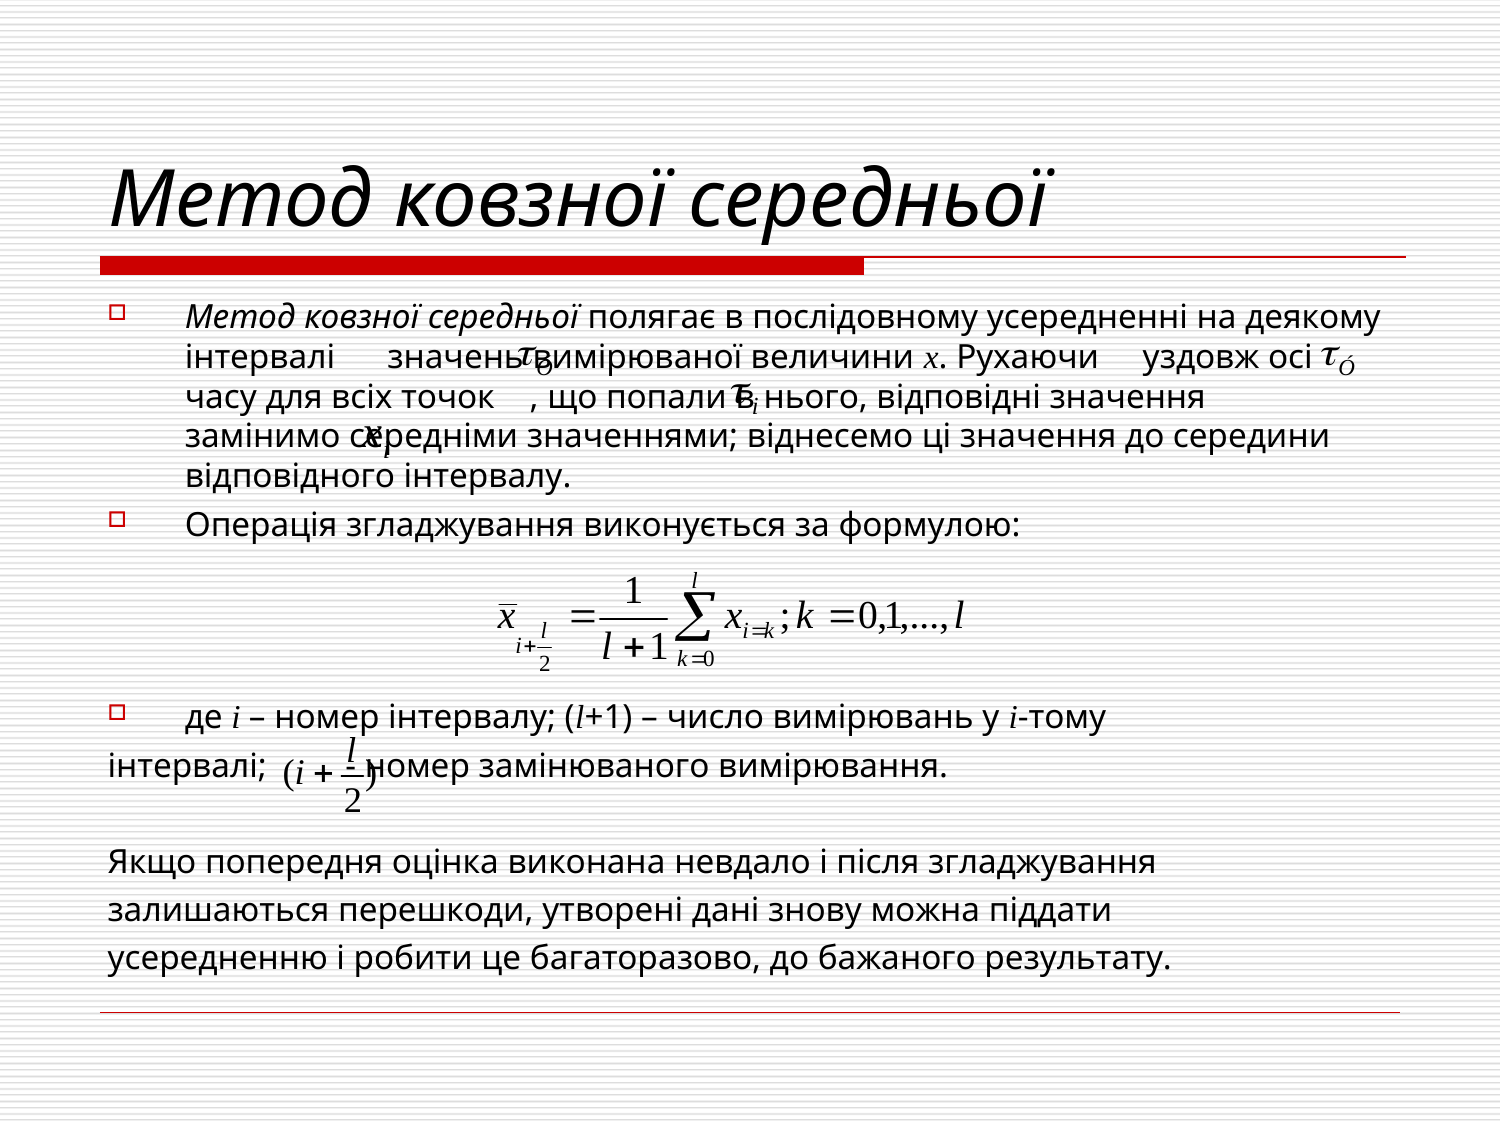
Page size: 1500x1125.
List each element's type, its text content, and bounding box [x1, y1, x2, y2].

chart [513, 326, 563, 386]
picture [0, 0, 1500, 1125]
chart [726, 361, 768, 425]
chart [277, 727, 385, 821]
list Метод ковзної середньої полягає в послідовному усередненні на деякому інтервалі значень вимірюваної величини х. Рухаючи уздовж осі часу для всіх точок , що попали в нього, відповідні значення замінимо середніми значеннями; віднесемо ці значення до середини відповідного інтервалу. Операція згладжування виконується за формулою: де і – номер інтервалу; (l+1) – число вимірювань у і-тому інтервалі; - номер замінюваного вимірювання. Якщо попередня оцінка виконана невдало і після згладжування залишаються перешкоди, утворені дані знову можна піддати усередненню і робити це багаторазово, до бажаного результату. [92, 287, 1406, 988]
chart [1316, 326, 1363, 386]
chart [490, 562, 975, 682]
chart [353, 401, 399, 470]
title Метод ковзної середньої [94, 49, 1407, 250]
